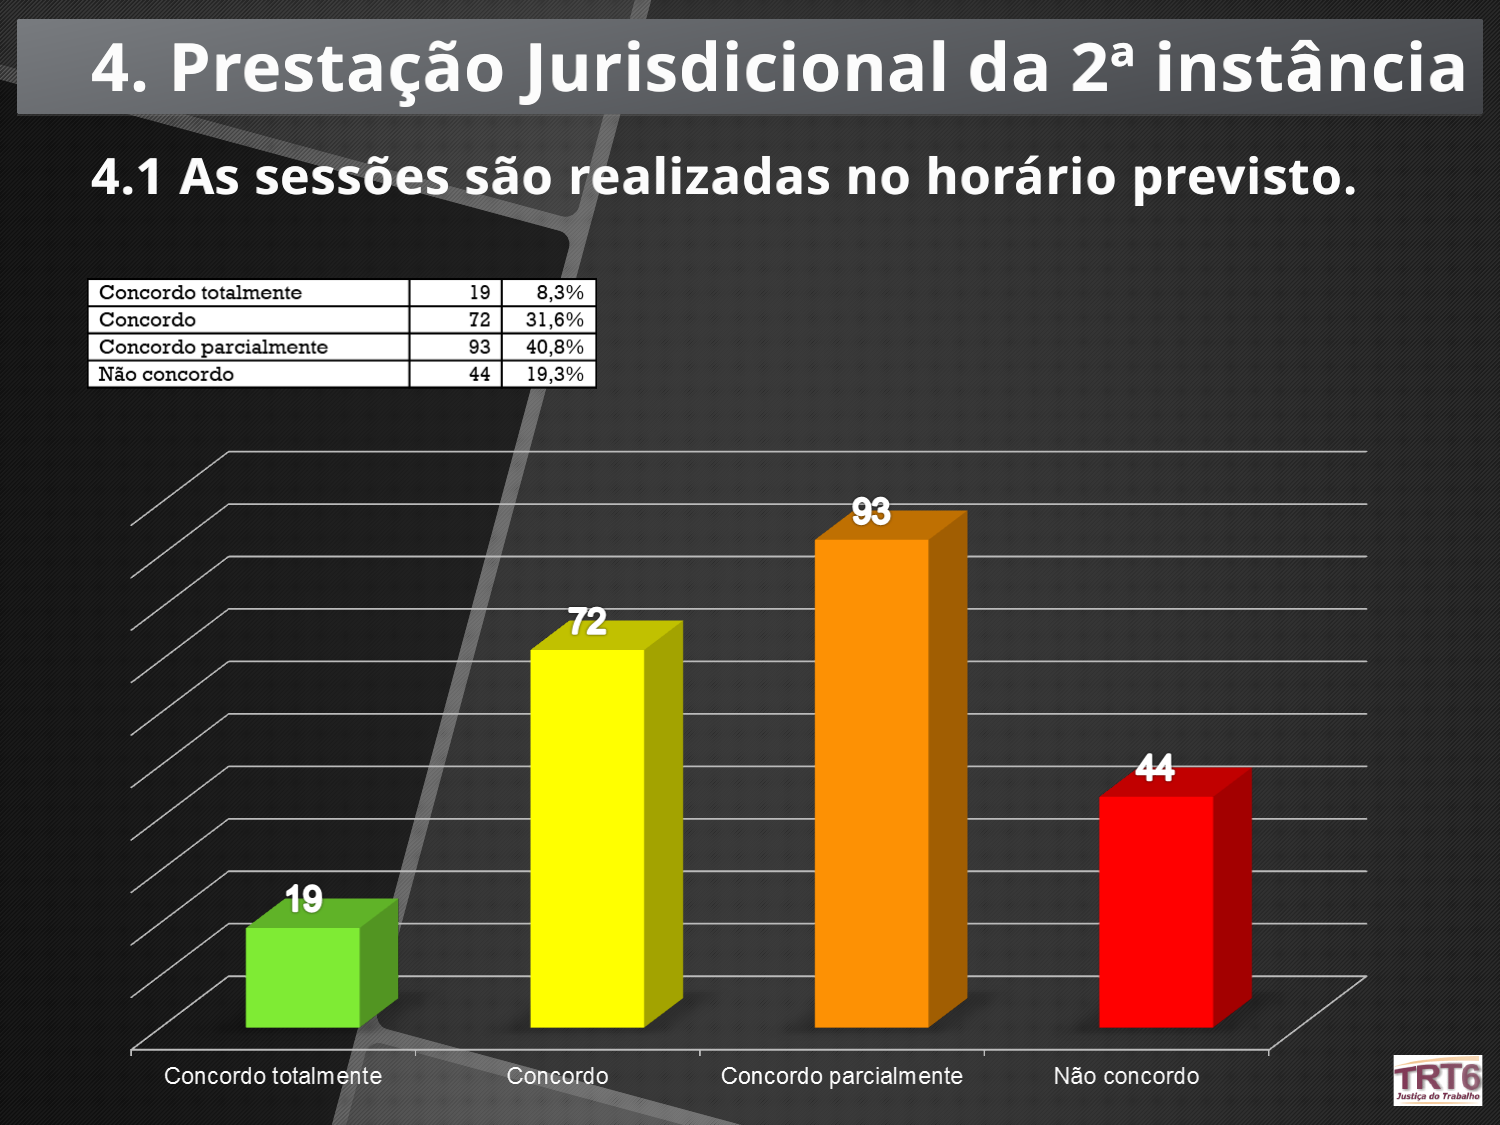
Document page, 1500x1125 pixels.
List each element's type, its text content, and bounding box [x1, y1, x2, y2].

picture [1440, 1055, 1483, 1106]
chart [60, 414, 1440, 1115]
text_box 4.1 As sessões são realizadas no horário previsto. [77, 137, 1447, 212]
text_box 4. Prestação Jurisdicional da 2ª instância [77, 18, 1500, 113]
picture [87, 273, 597, 399]
text_box [18, 19, 1482, 114]
